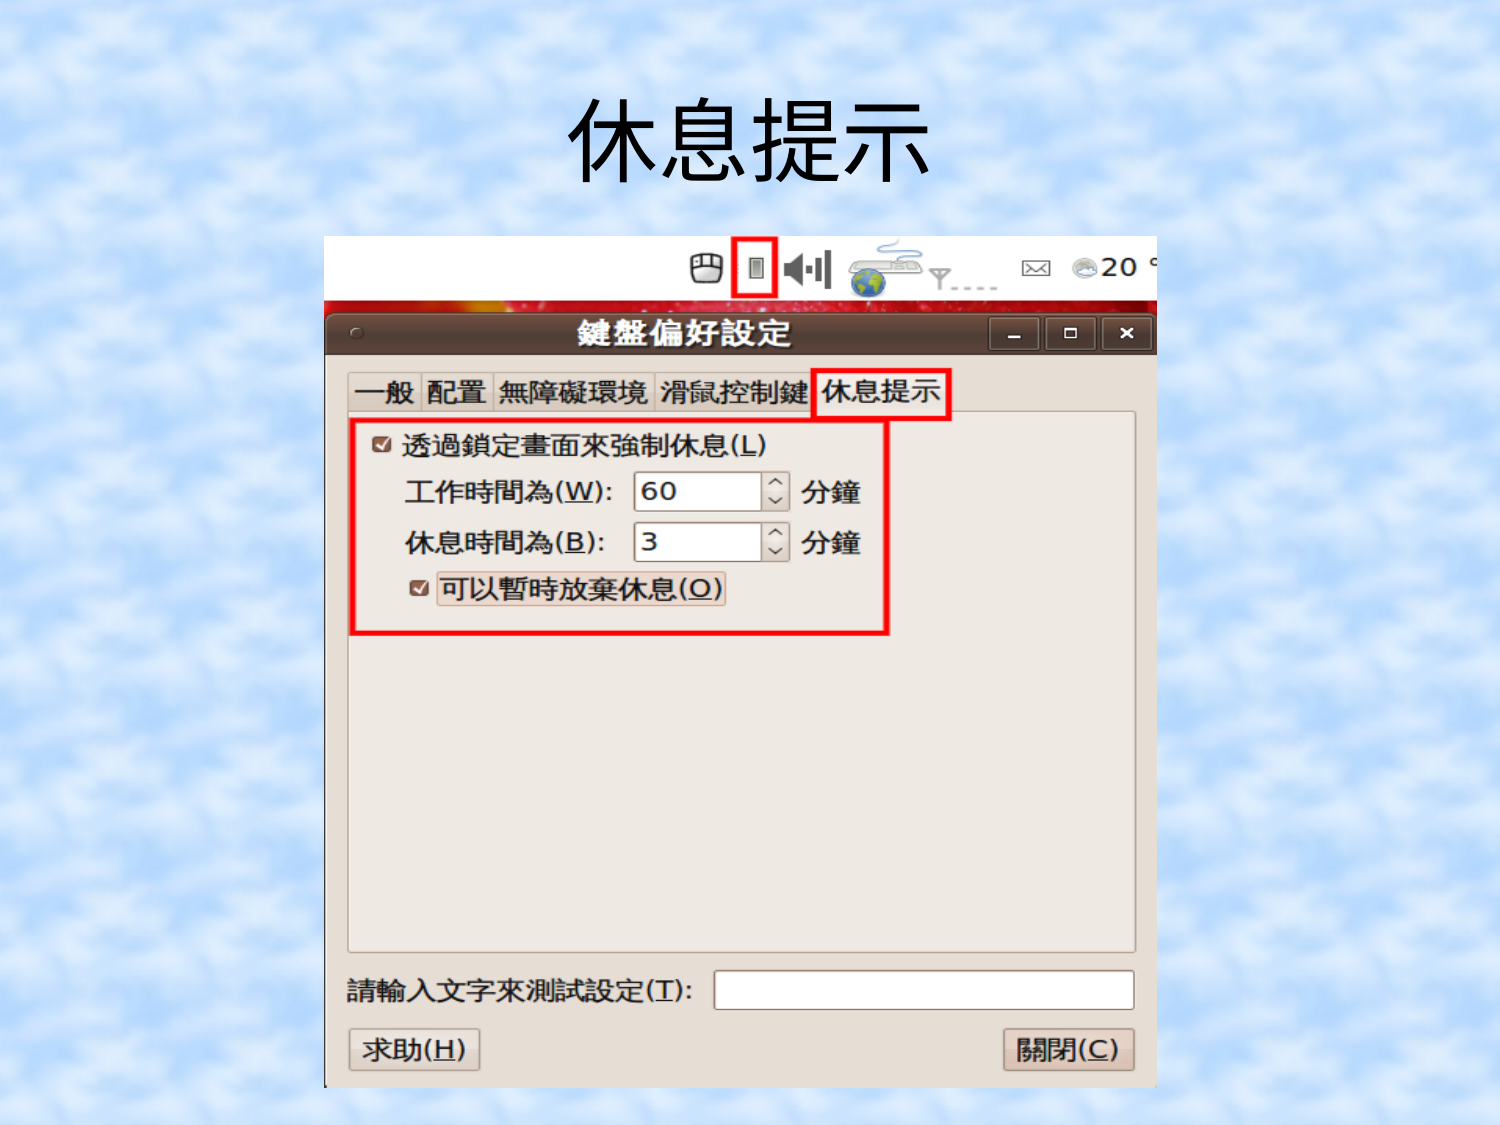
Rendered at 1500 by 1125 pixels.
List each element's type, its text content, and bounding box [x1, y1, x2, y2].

picture [0, 0, 1500, 1125]
title 休息提示 [75, 20, 1425, 257]
